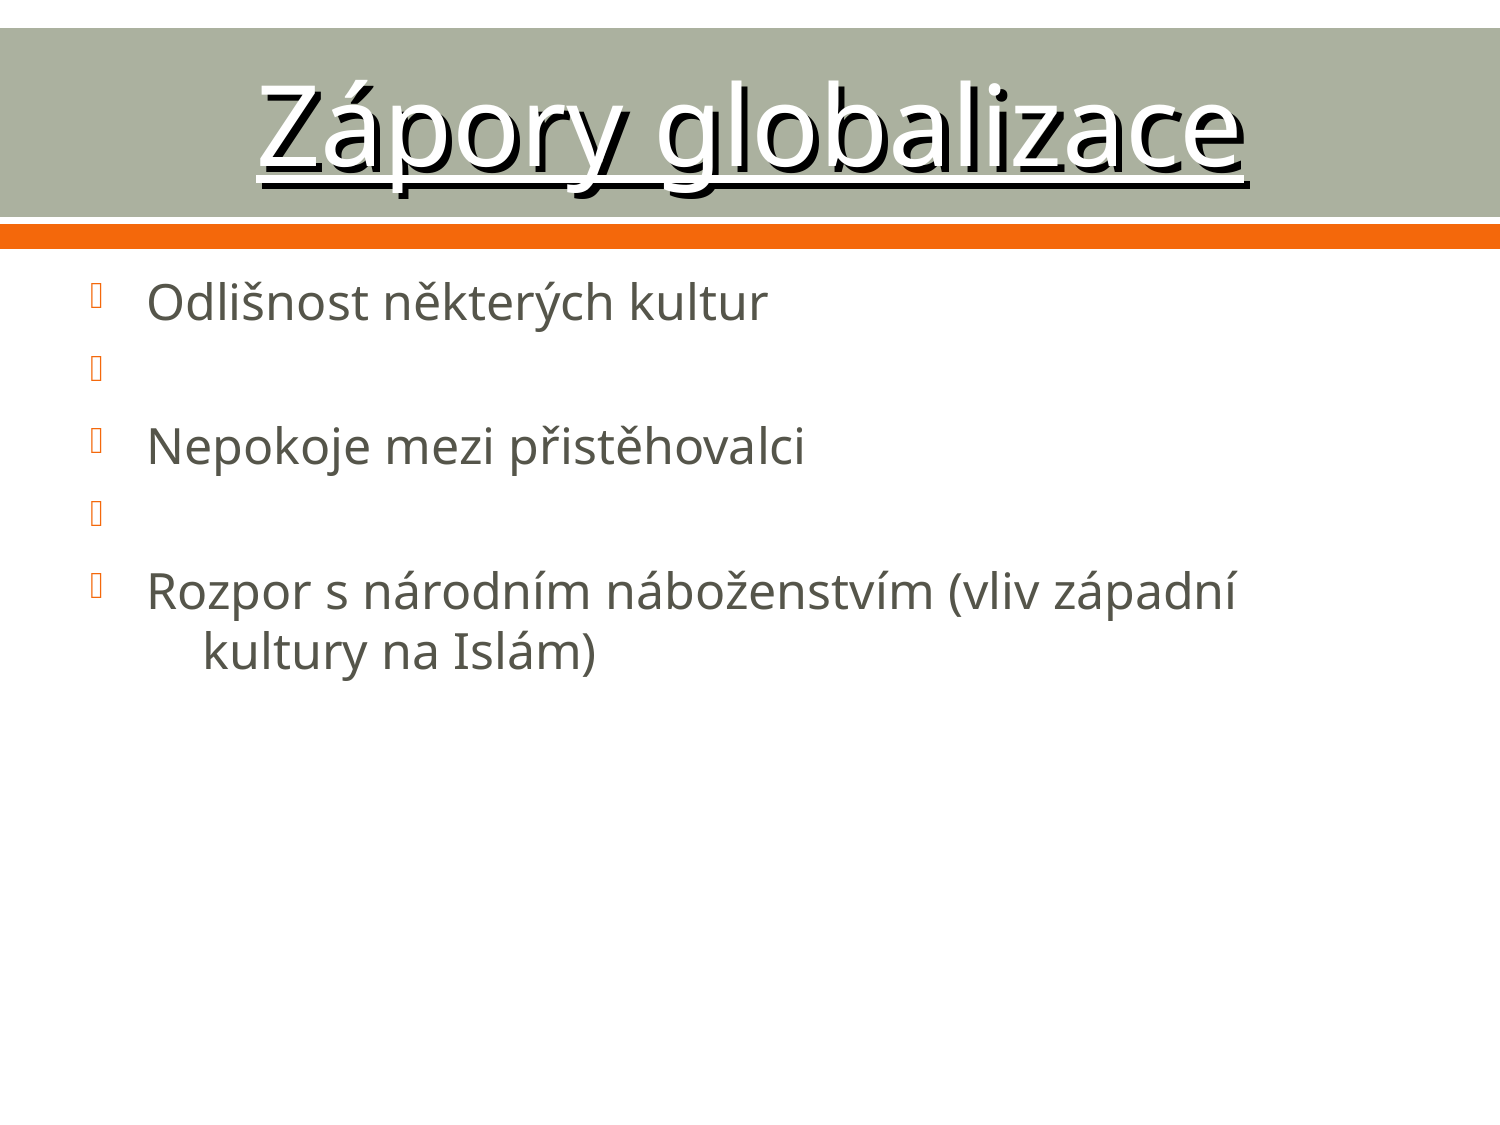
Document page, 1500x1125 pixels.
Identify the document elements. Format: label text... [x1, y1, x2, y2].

title Zápory globalizace [75, 29, 1426, 213]
list Odlišnost některých kultur Nepokoje mezi přistěhovalci Rozpor s národním náboženstvím (vliv západní kultury na Islám) [75, 262, 1426, 1005]
